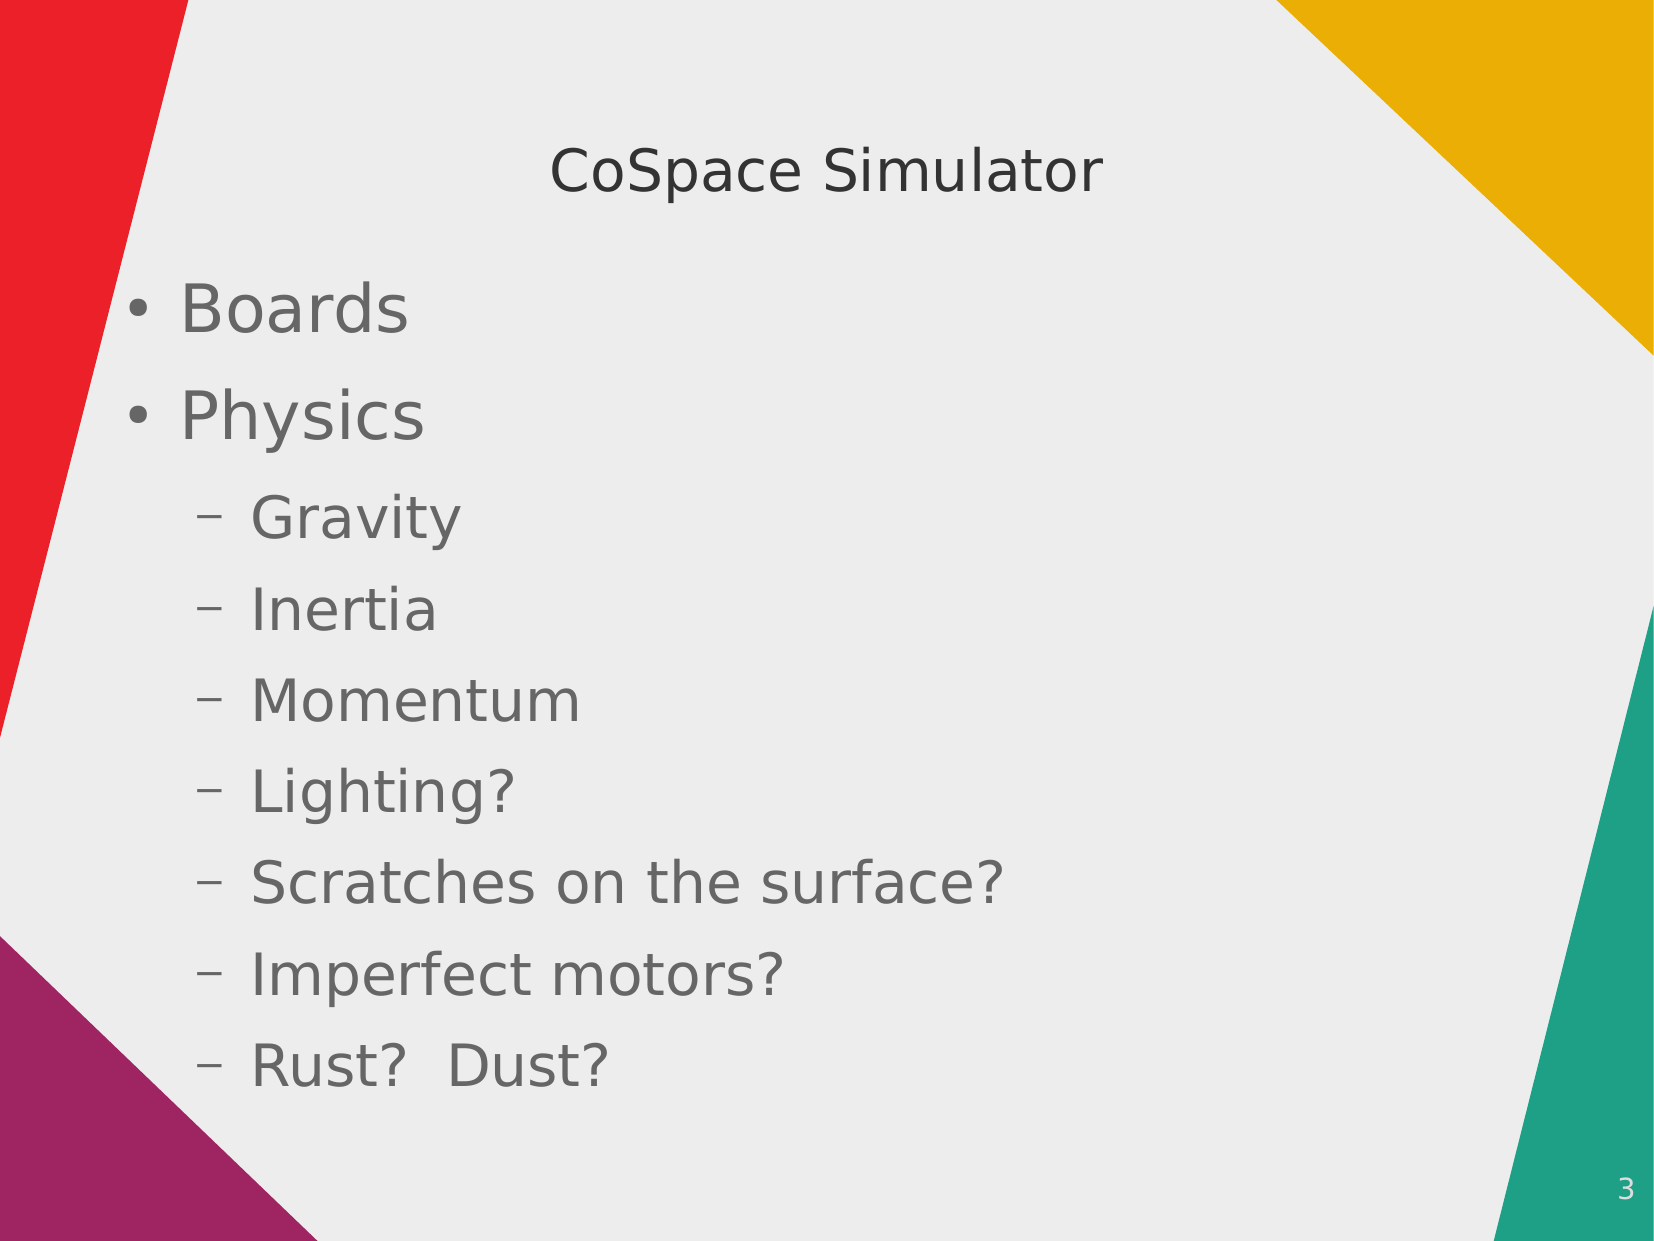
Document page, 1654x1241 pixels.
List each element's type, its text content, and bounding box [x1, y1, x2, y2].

title CoSpace Simulator [114, 73, 1539, 271]
list Boards Physics Gravity Inertia Momentum Lighting? Scratches on the surface? Imperfect motors? Rust? Dust? [108, 270, 1533, 1105]
